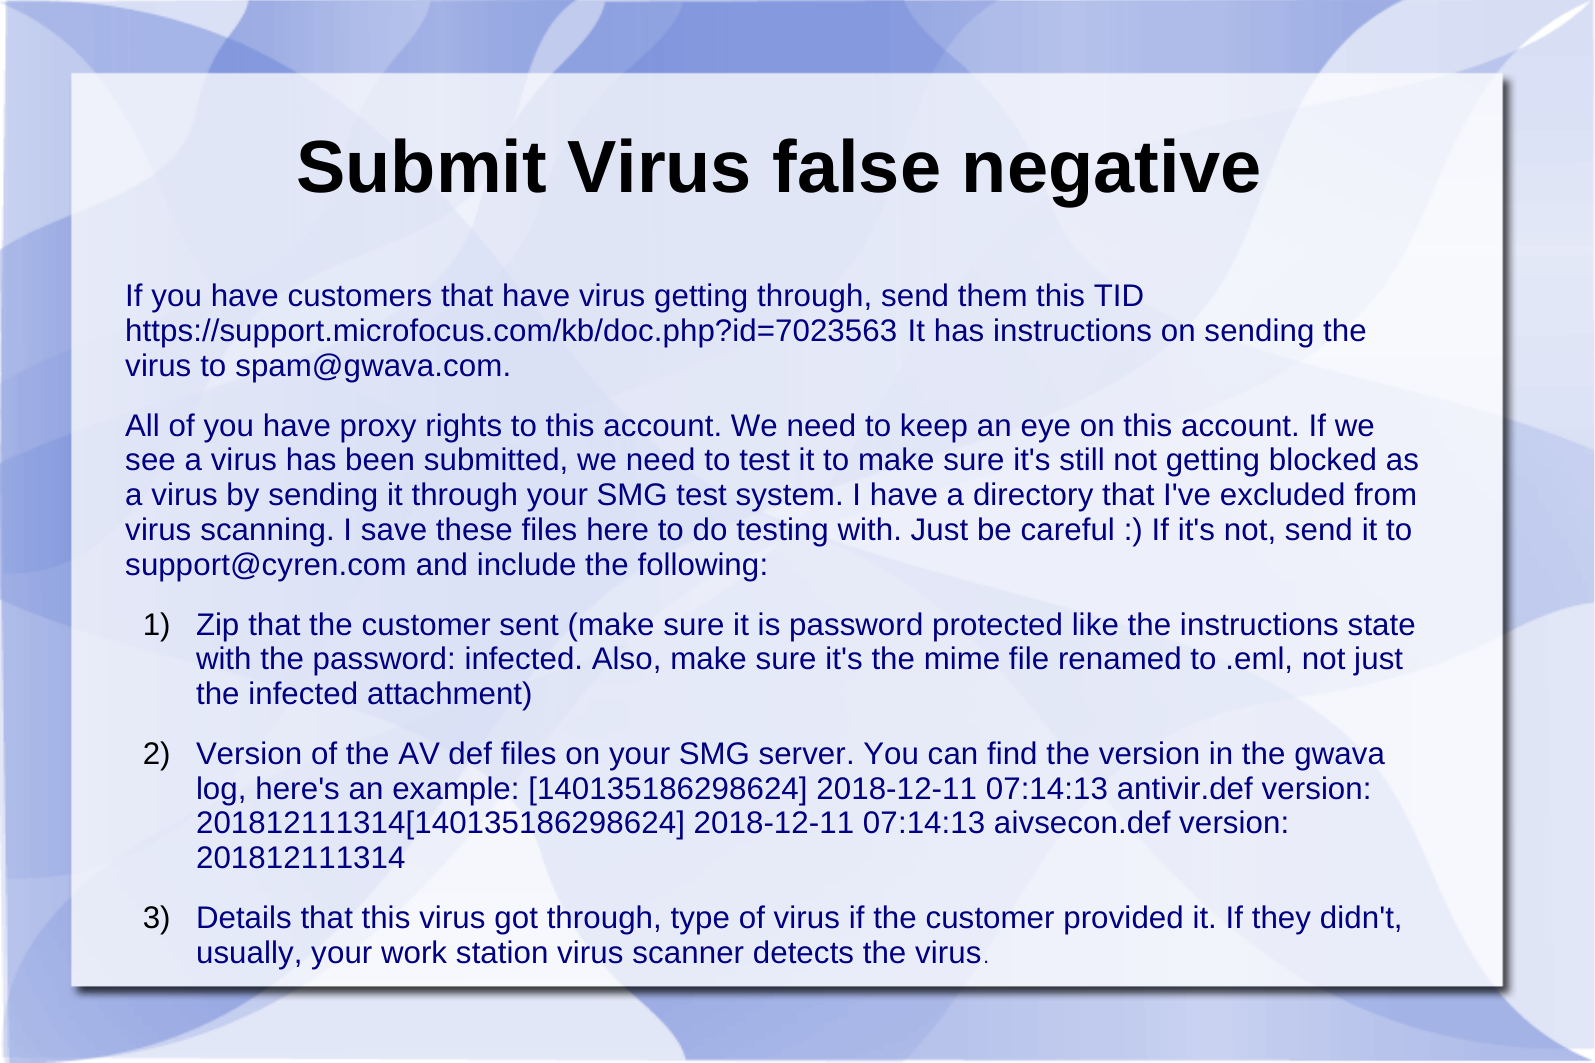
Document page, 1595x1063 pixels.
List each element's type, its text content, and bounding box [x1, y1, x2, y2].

picture [0, 0, 1595, 1063]
title Submit Virus false negative [79, 77, 1481, 256]
list If you have customers that have virus getting through, send them this TID https://support.microfocus.com/kb/doc.php?id=7023563 It has instructions on sending the virus to spam@gwava.com. All of you have proxy rights to this account. We need to keep an eye on this account. If we see a virus has been submitted, we need to test it to make sure it's still not getting blocked as a virus by sending it through your SMG test system. I have a directory that I've excluded from virus scanning. I save these files here to do testing with. Just be careful :) If it's not, send it to support@cyren.com and include the following: Zip that the customer sent (make sure it is password protected like the instructions state with the password: infected. Also, make sure it's the mime file renamed to .eml, not just the infected attachment) Version of the AV def files on your SMG server. You can find the version in the gwava log, here's an example: [140135186298624] 2018-12-11 07:14:13 antivir.def version: 201812111314[140135186298624] 2018-12-11 07:14:13 aivsecon.def version: 201812111314 Details that this virus got through, type of virus if the customer provided it. If they didn't, usually, your work station virus scanner detects the virus. [125, 278, 1436, 970]
